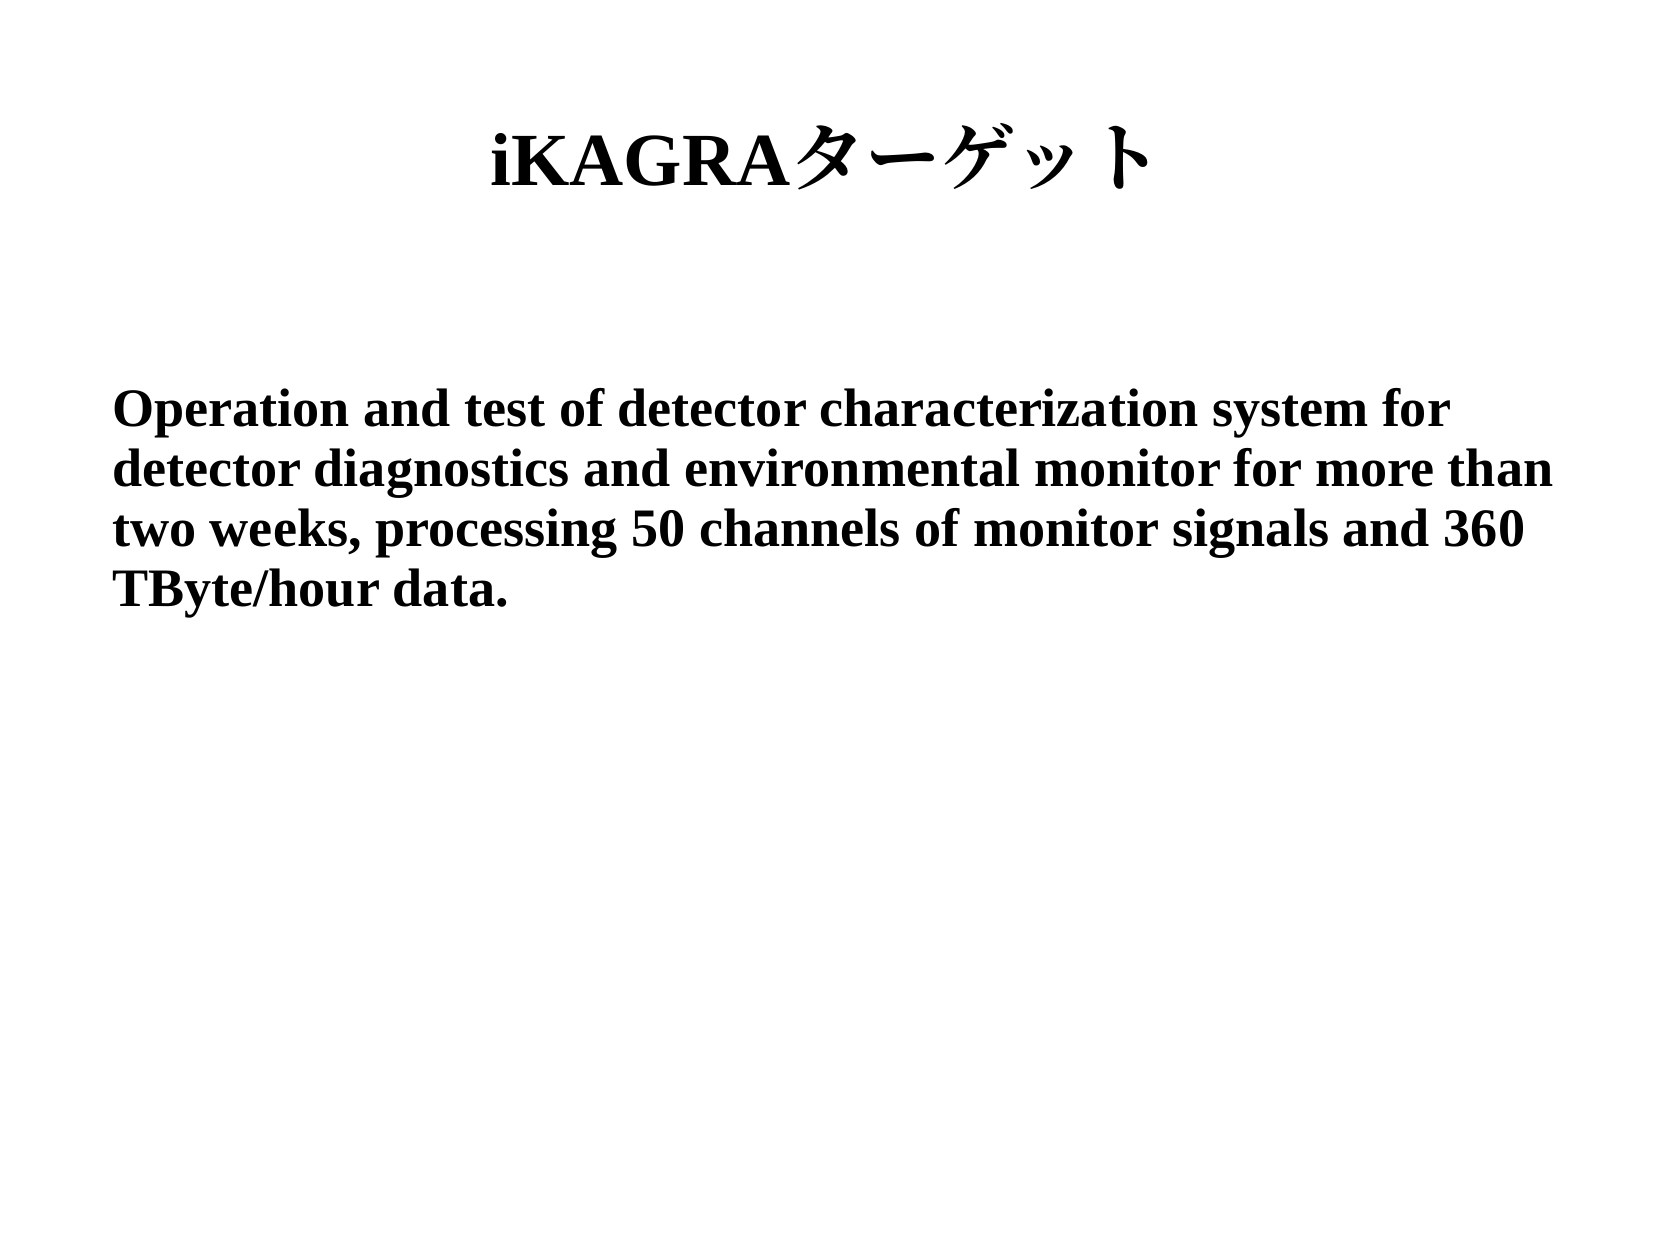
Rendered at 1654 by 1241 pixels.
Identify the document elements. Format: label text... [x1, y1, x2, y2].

title iKAGRAターゲット [82, 49, 1571, 257]
list Operation and test of detector characterization system for detector diagnostics and environmental monitor for more than two weeks, processing 50 channels of monitor signals and 360 TByte/hour data. [82, 377, 1571, 691]
